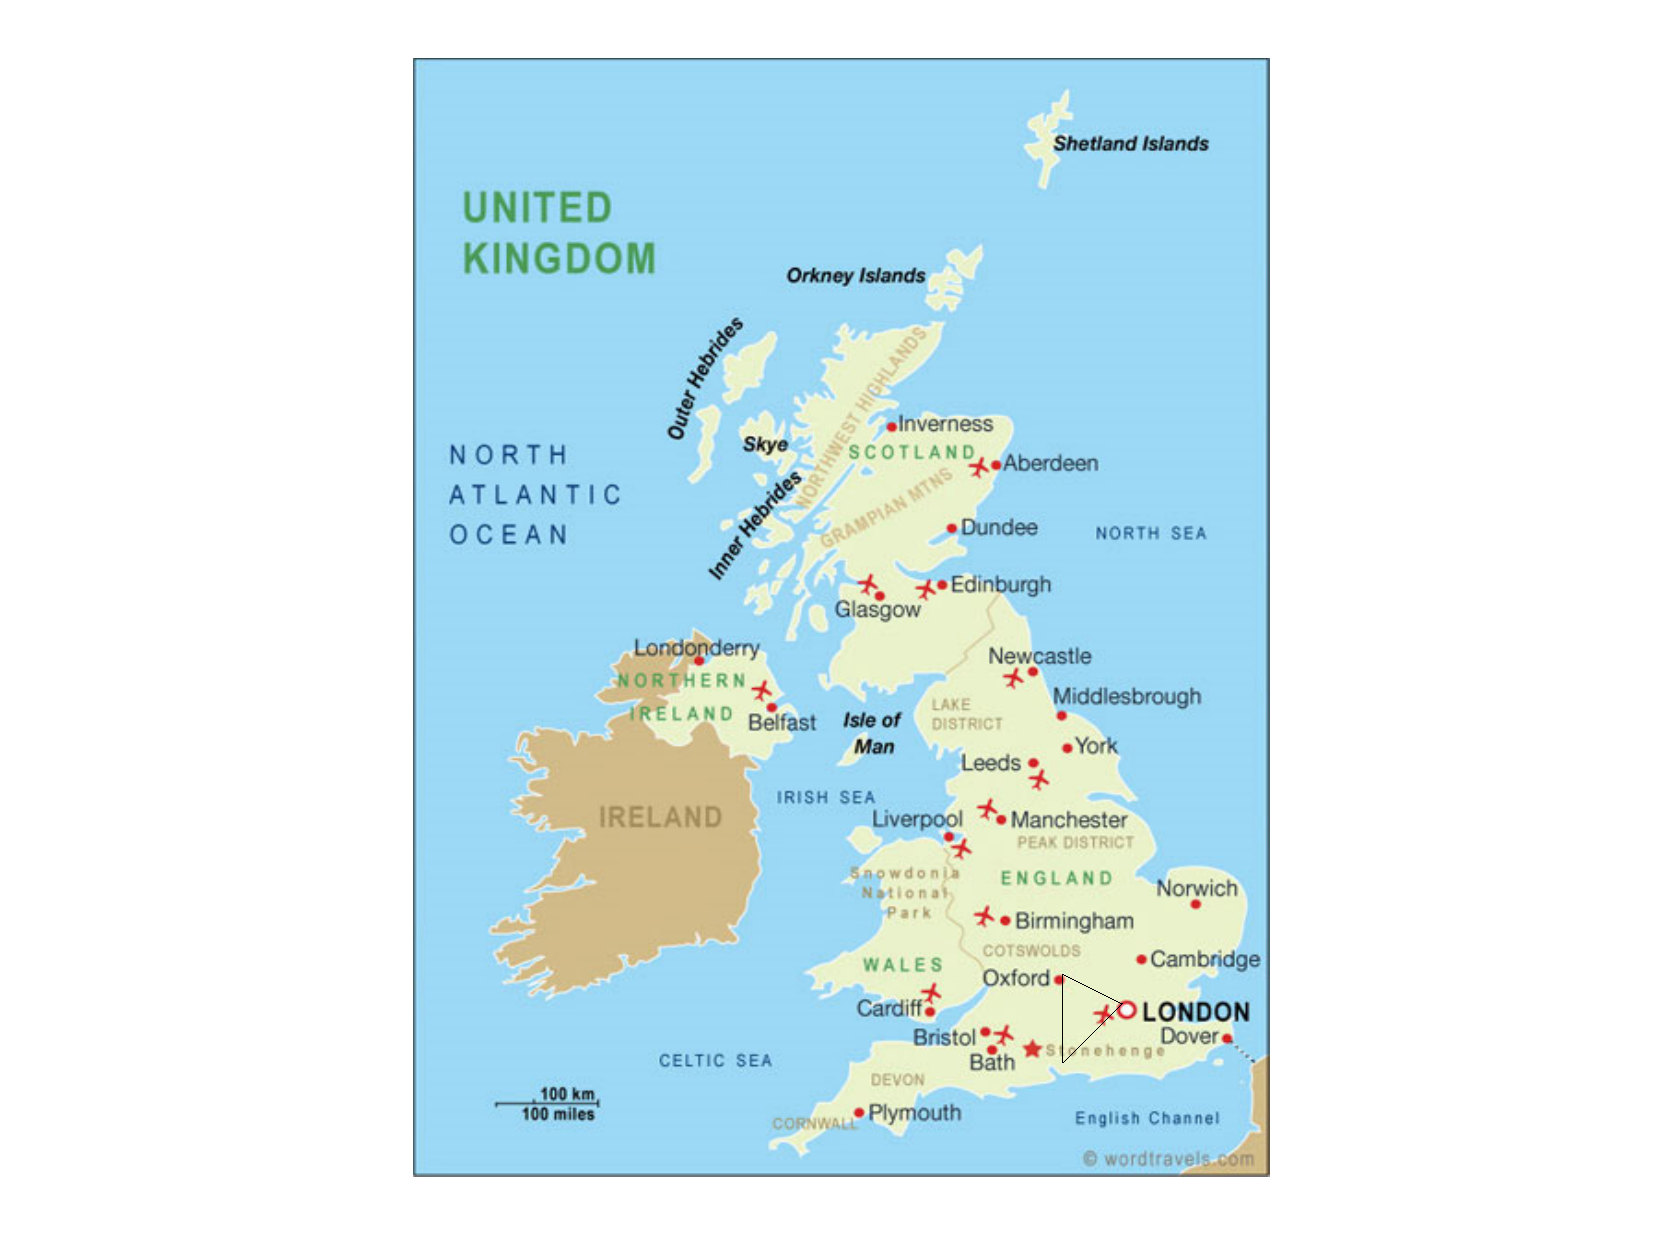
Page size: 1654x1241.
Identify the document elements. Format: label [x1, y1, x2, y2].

picture [413, 58, 1270, 1177]
